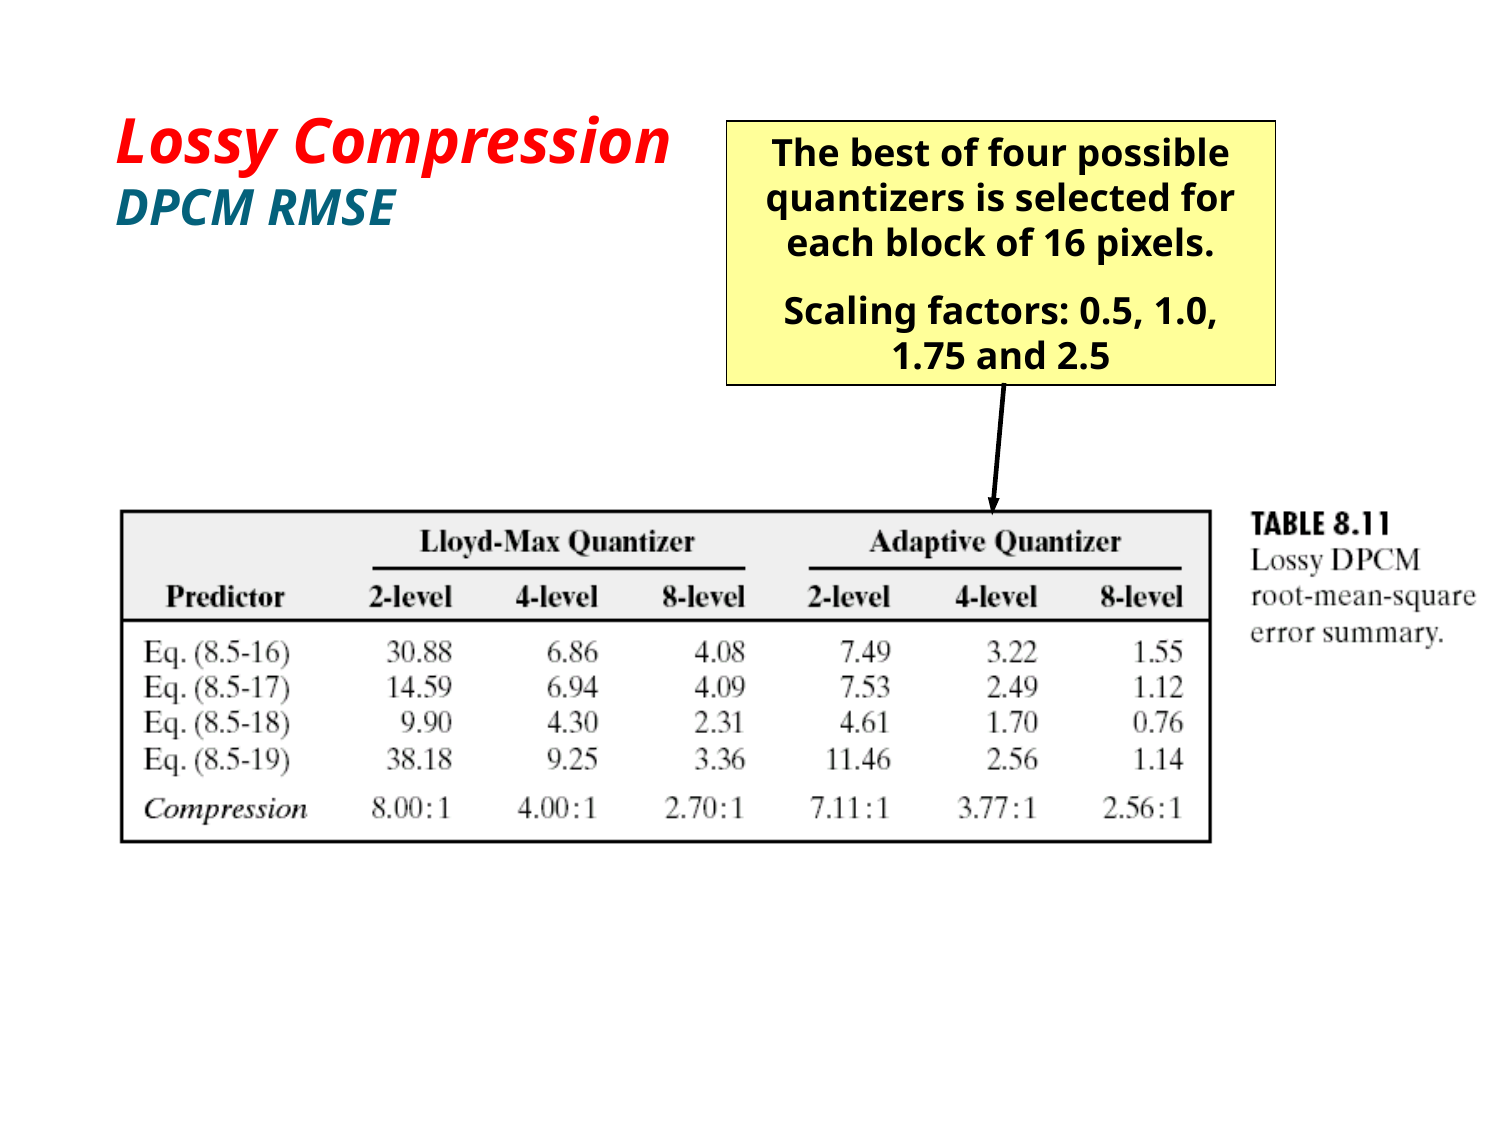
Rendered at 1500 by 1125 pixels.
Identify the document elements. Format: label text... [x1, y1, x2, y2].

picture [112, 501, 1483, 852]
text_box The best of four possible quantizers is selected for each block of 16 pixels. Scaling factors: 0.5, 1.0, 1.75 and 2.5 [726, 120, 1276, 385]
text_box Lossy Compression DPCM RMSE [101, 55, 1377, 244]
